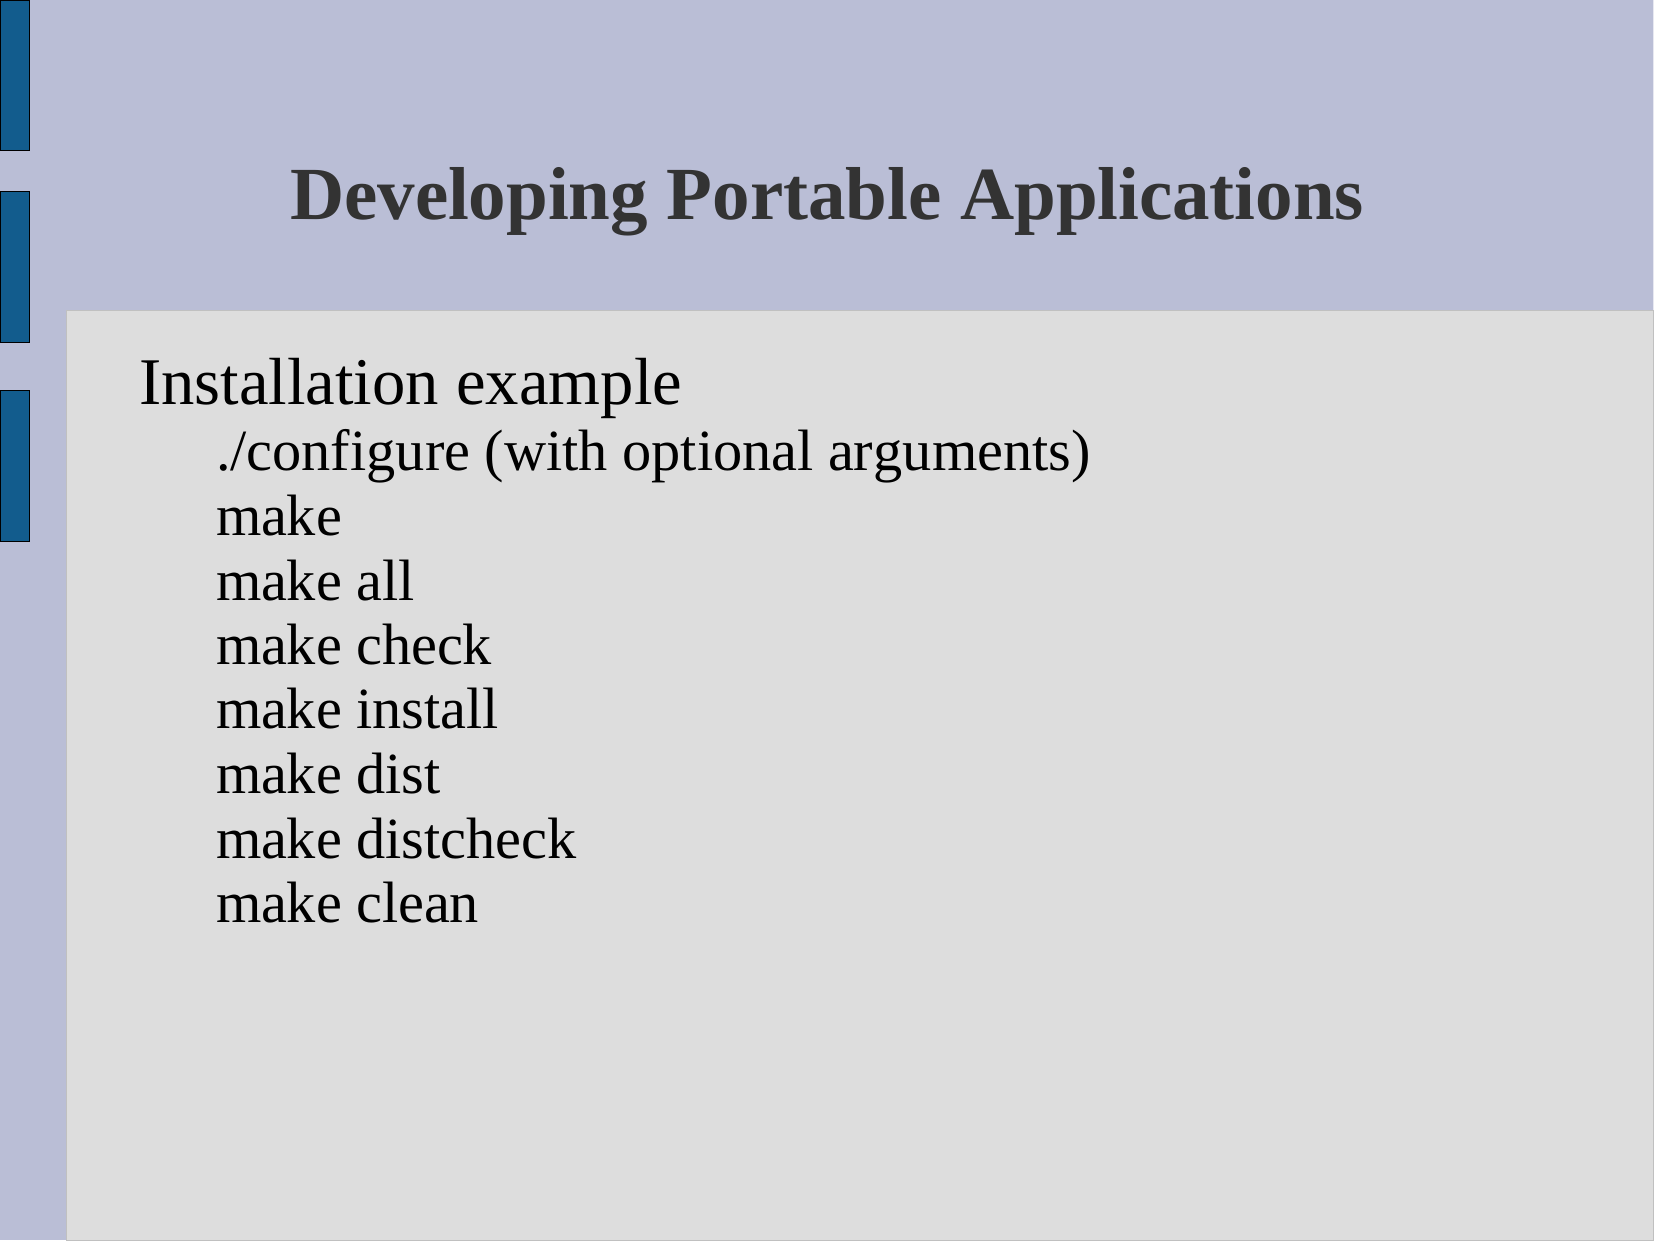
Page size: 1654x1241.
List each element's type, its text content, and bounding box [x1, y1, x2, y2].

list Installation example ./configure (with optional arguments) make make all make check make install make dist make distcheck make clean [121, 344, 1534, 1127]
title Developing Portable Applications [121, 91, 1534, 299]
